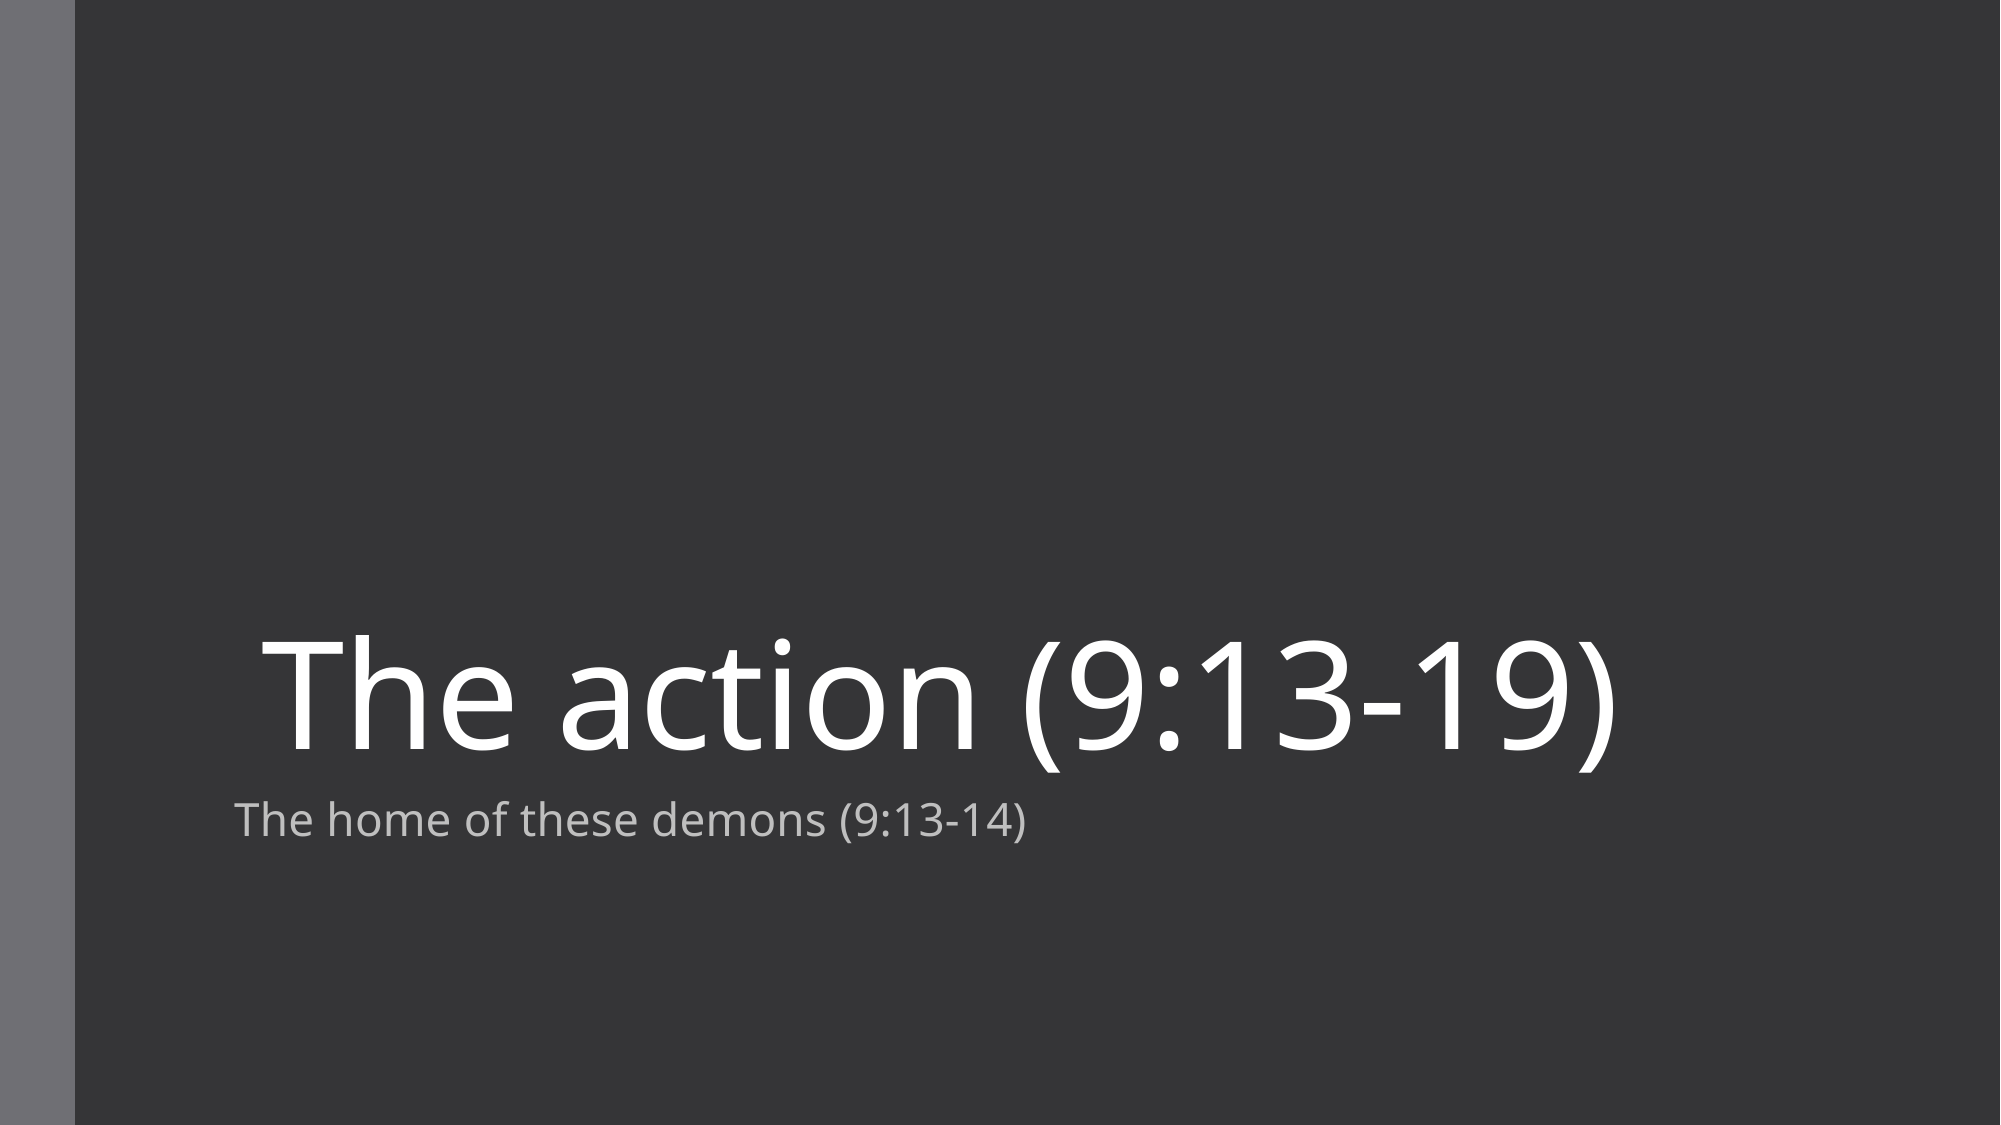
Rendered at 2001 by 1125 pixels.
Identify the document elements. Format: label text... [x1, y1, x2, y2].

title The action (9:13-19) [206, 124, 1752, 787]
subtitle The home of these demons (9:13-14) [206, 787, 1752, 1066]
